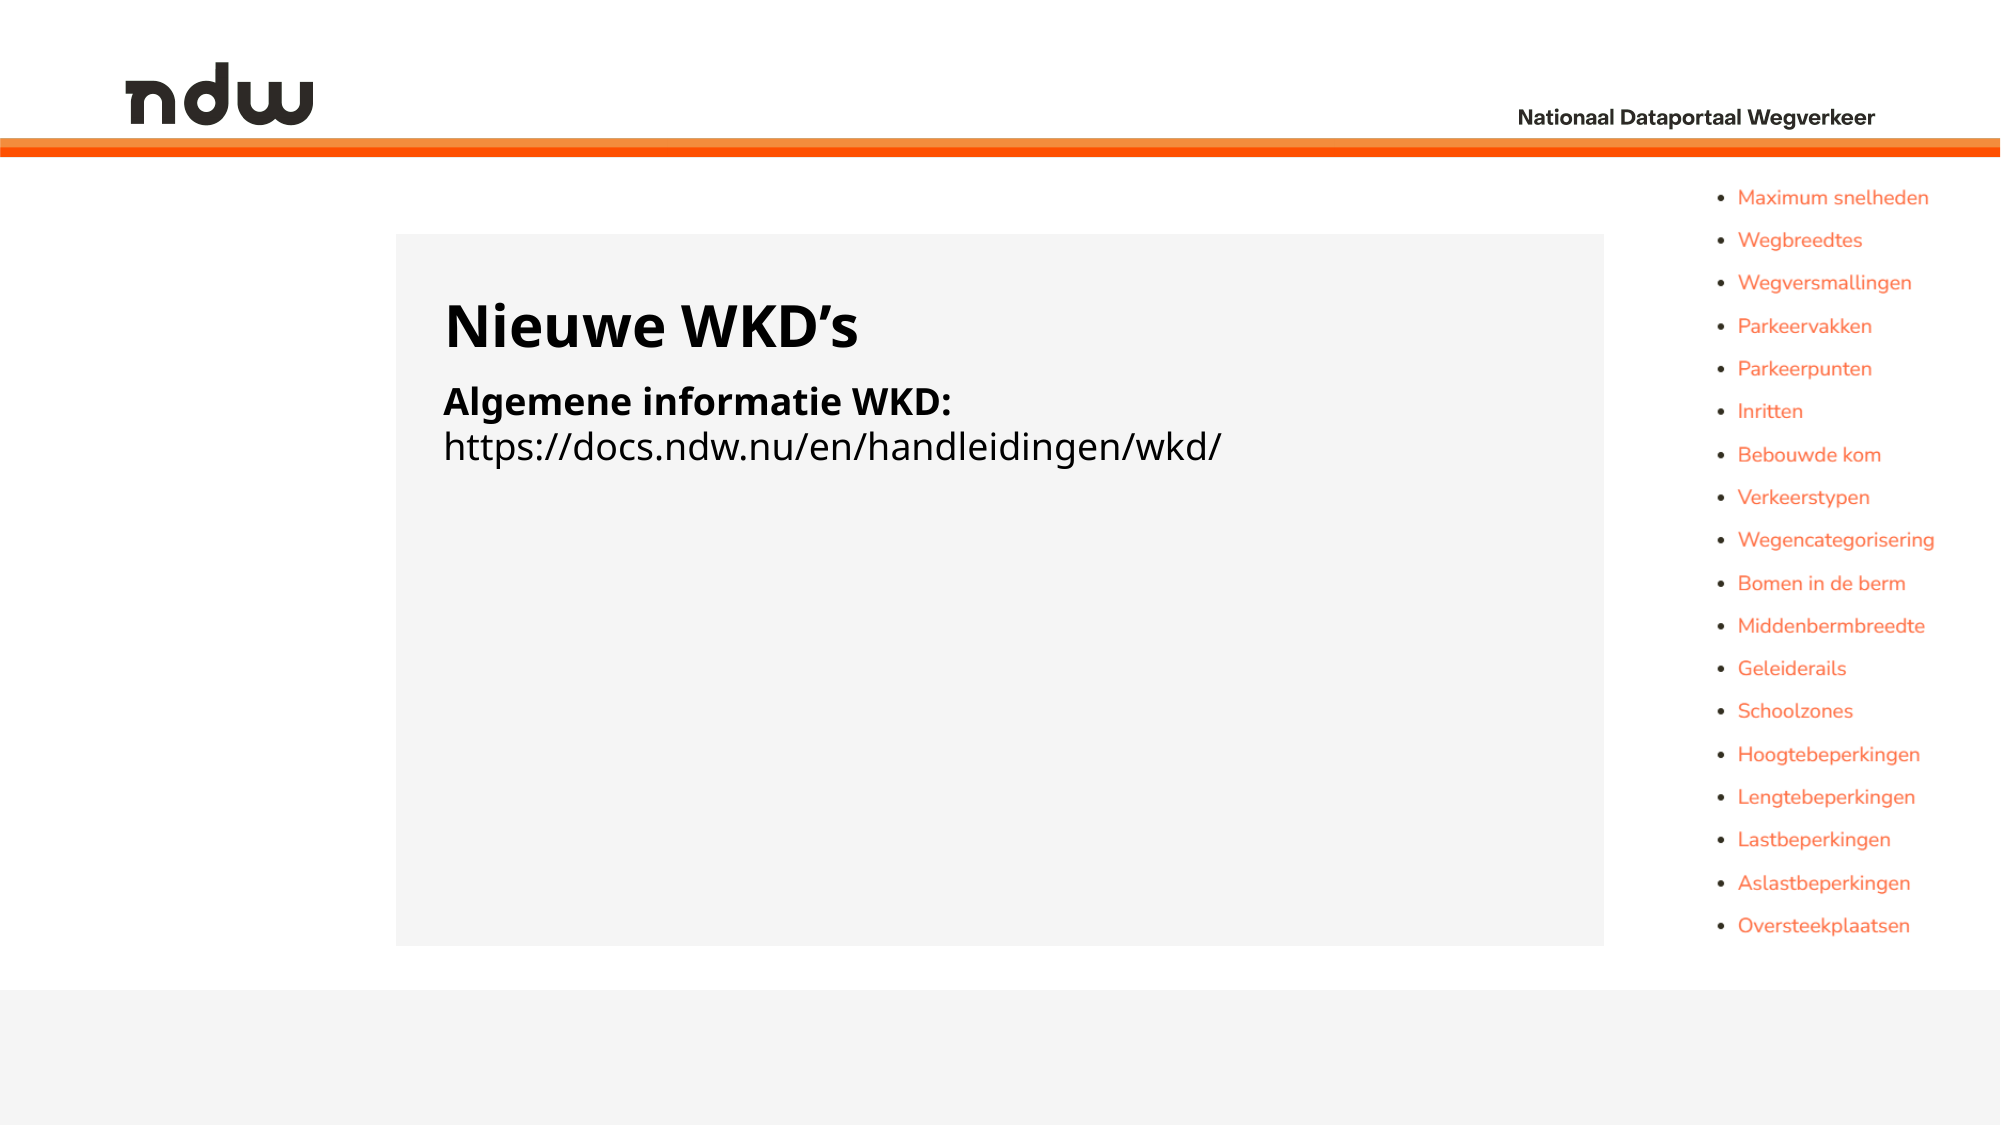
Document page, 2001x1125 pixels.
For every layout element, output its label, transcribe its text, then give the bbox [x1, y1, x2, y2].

list Algemene informatie WKD: https://docs.ndw.nu/en/handleidingen/wkd/ [402, 249, 1571, 1002]
title Nieuwe WKD’s [416, 51, 1585, 145]
picture [1691, 165, 1972, 960]
